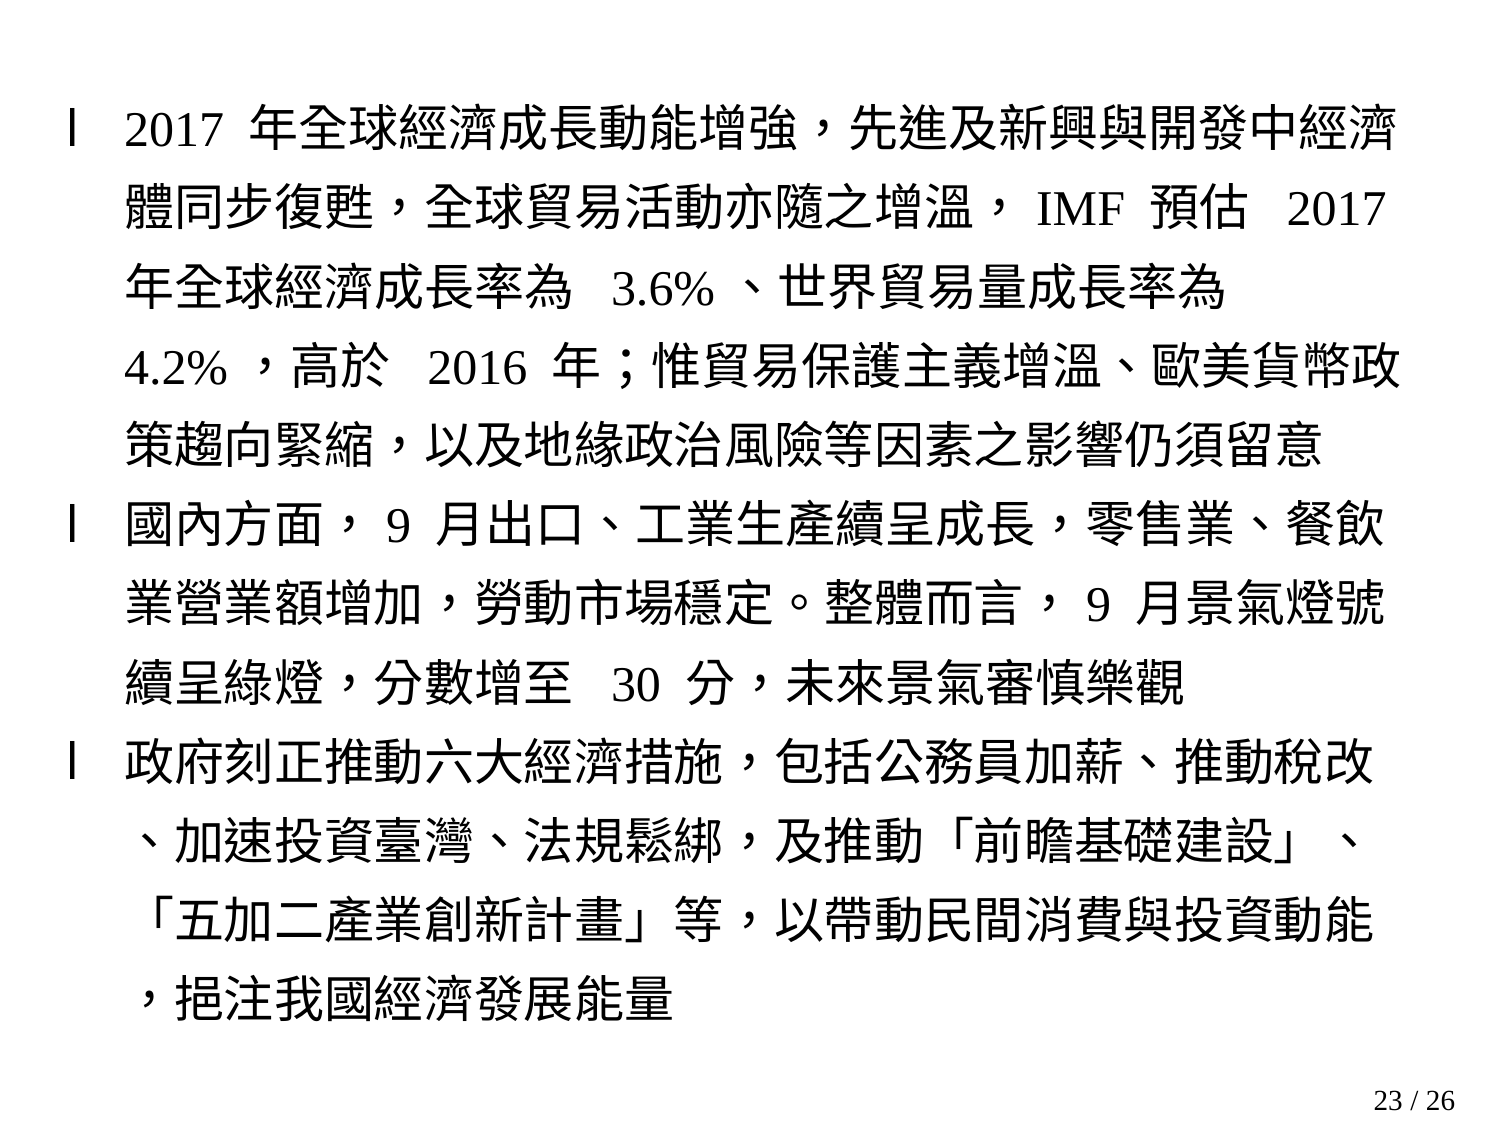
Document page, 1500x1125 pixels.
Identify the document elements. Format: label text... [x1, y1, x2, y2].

text_box 2017 年全球經濟成長動能增強，先進及新興與開發中經濟 體同步復甦，全球貿易活動亦隨之增溫，IMF 預估 2017 年全球經濟成長率為 3.6%、世界貿易量成長率為 4.2%，高於 2016 年；惟貿易保護主義增溫、歐美貨幣政 策趨向緊縮，以及地緣政治風險等因素之影響仍須留意 國內方面，9 月出口、工業生產續呈成長，零售業、餐飲 業營業額增加，勞動市場穩定。整體而言，9 月景氣燈號 續呈綠燈，分數增至 30 分，未來景氣審慎樂觀 政府刻正推動六大經濟措施，包括公務員加薪、推動稅改 、加速投資臺灣、法規鬆綁，及推動「前瞻基礎建設」、 「五加二產業創新計畫」等，以帶動民間消費與投資動能 ，挹注我國經濟發展能量 [50, 90, 1422, 1012]
